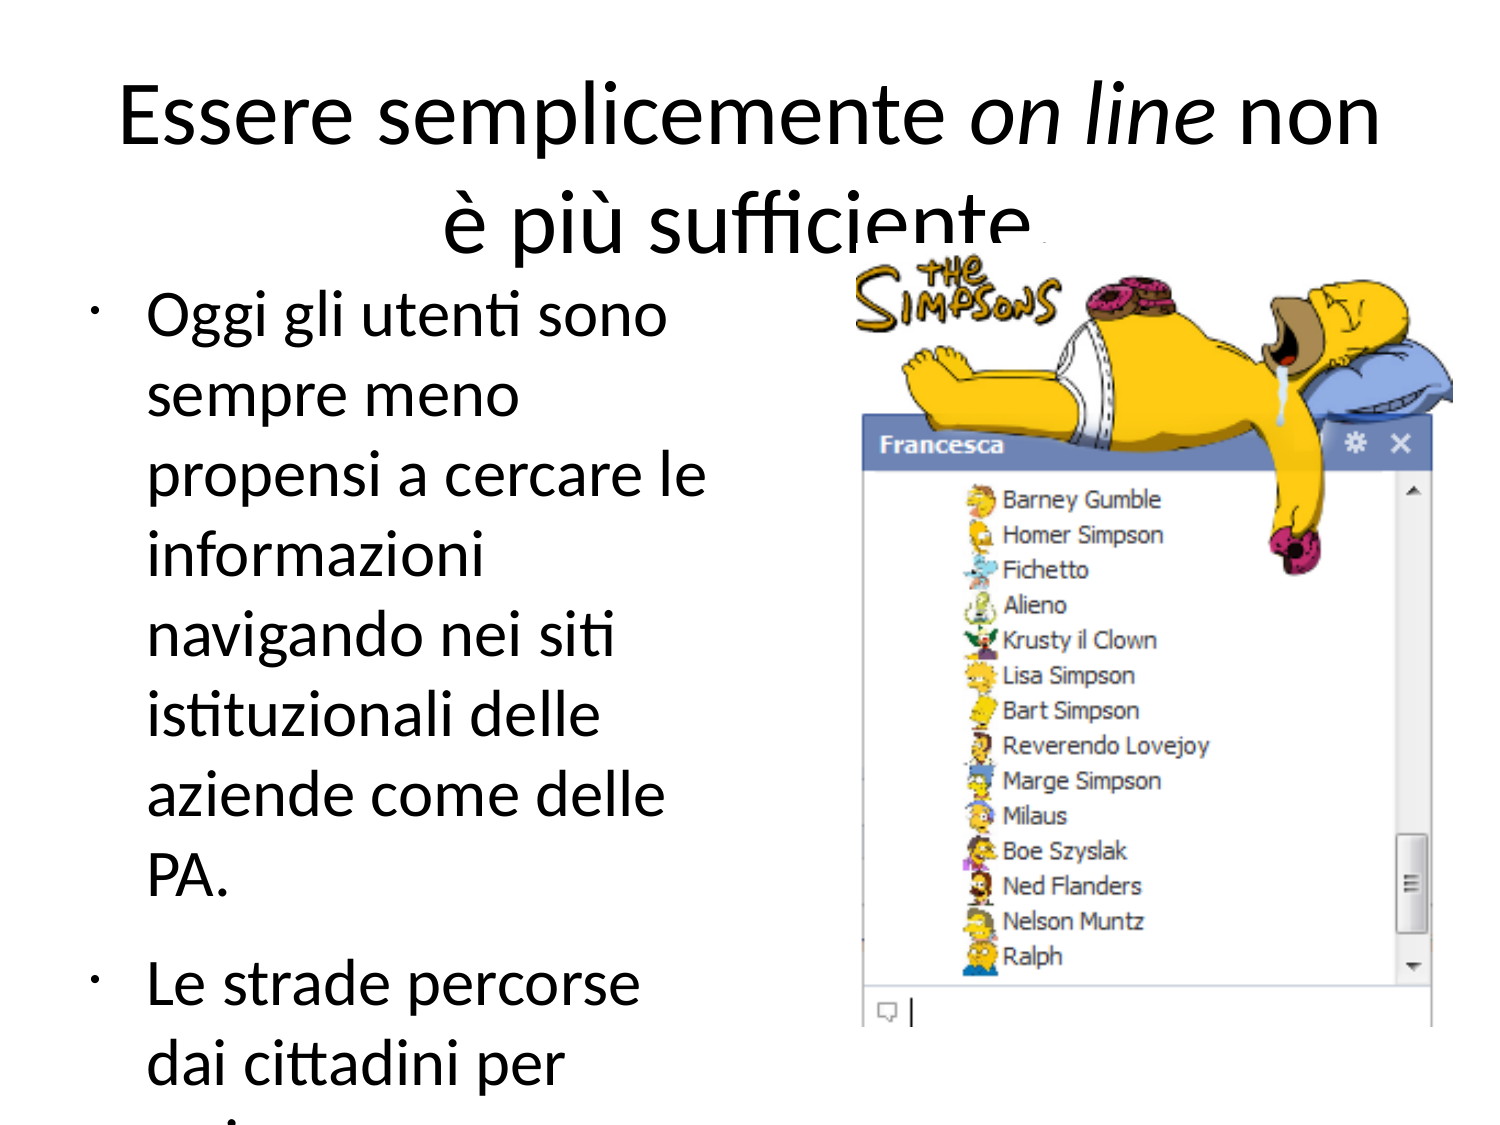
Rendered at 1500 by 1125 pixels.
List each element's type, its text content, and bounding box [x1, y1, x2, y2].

list Oggi gli utenti sono sempre meno propensi a cercare le informazioni navigando nei siti istituzionali delle aziende come delle PA. Le strade percorse dai cittadini per arrivare all’informazione sono oggi più complesse e articolate. In altri termini, il sito o il portale pubblico sono strumenti necessari, ma non più sufficienti se davvero si vuole raggiungere la propria utenza. [75, 262, 738, 1071]
picture [856, 243, 1453, 1027]
title Essere semplicemente on line non è più sufficiente. [75, 45, 1425, 233]
